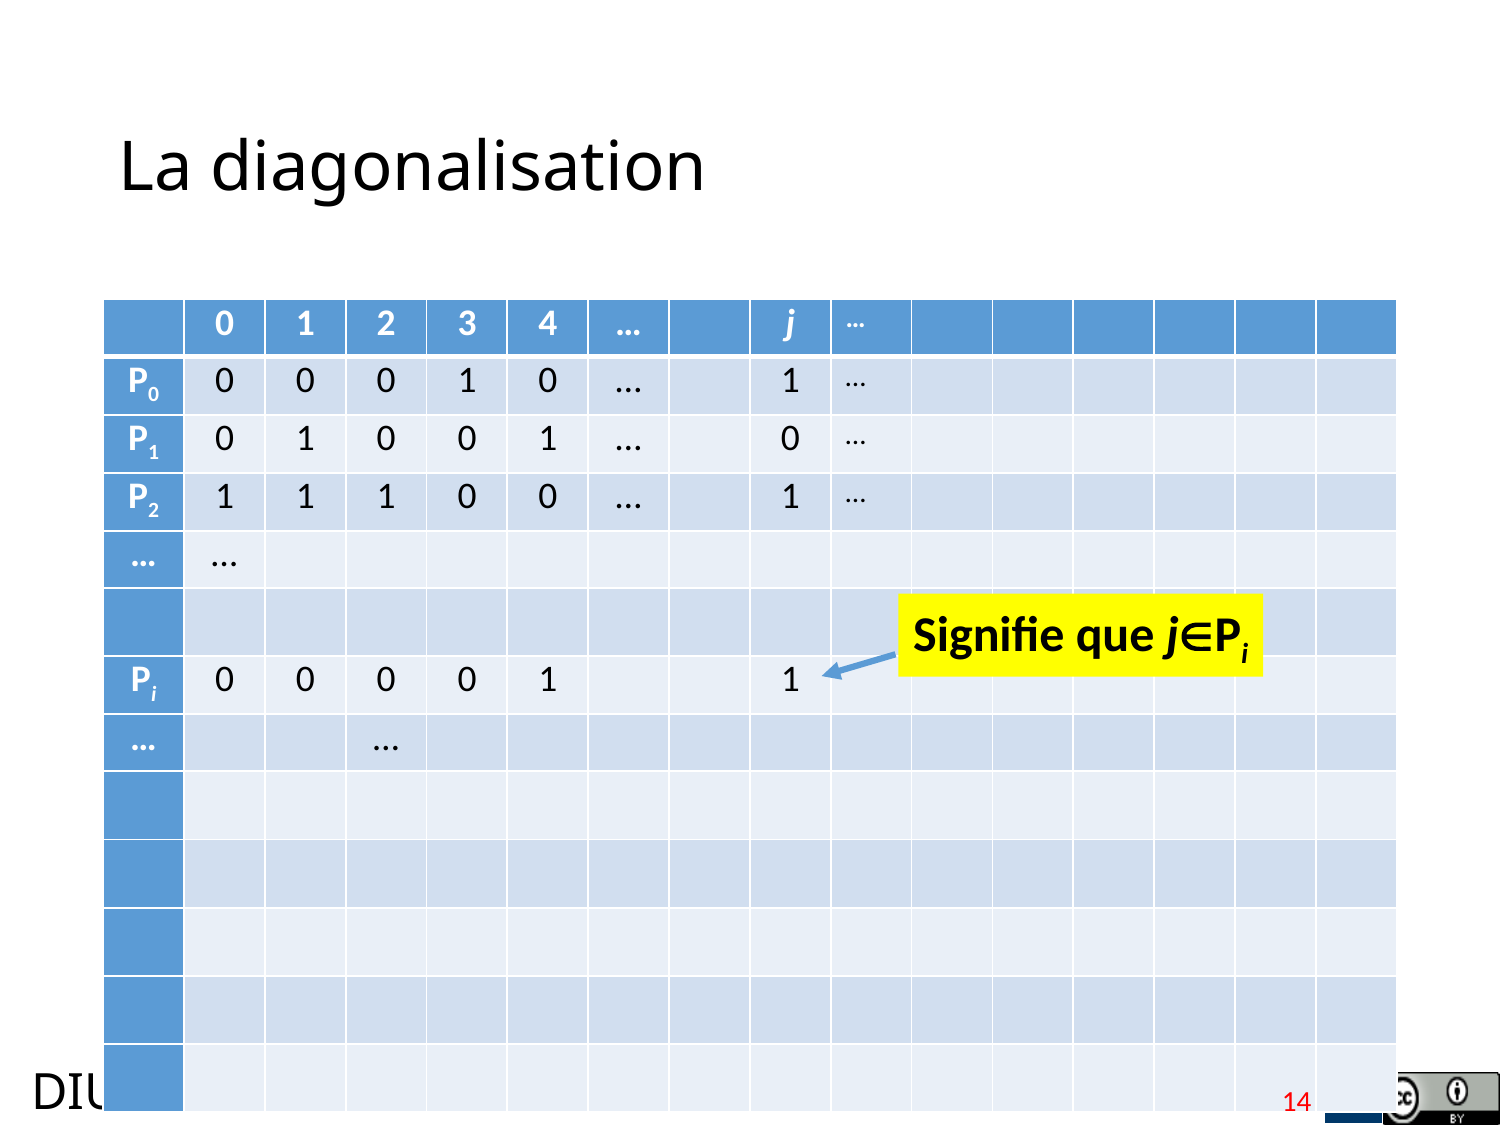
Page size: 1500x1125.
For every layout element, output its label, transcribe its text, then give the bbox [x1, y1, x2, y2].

table_cell [1155, 474, 1234, 530]
table_cell [508, 909, 587, 975]
table_cell 0 [751, 416, 830, 472]
table_cell [1236, 416, 1315, 472]
table_cell 1 [751, 657, 830, 713]
table_cell [670, 715, 749, 770]
table_cell [993, 977, 1072, 1043]
table_cell [1317, 589, 1396, 655]
table_cell [347, 840, 426, 907]
table_cell [266, 715, 345, 770]
table_cell [1155, 416, 1234, 472]
table_cell [508, 977, 587, 1043]
table_cell [1236, 772, 1315, 839]
table_header [1074, 300, 1153, 354]
table_cell [1155, 589, 1234, 593]
table_cell [670, 840, 749, 907]
table_cell [185, 715, 264, 770]
table_cell [1074, 1045, 1153, 1111]
table_cell [347, 532, 426, 587]
table_cell [1317, 474, 1396, 530]
table_header 1 [266, 300, 345, 354]
table_cell [1236, 715, 1315, 770]
table_cell 0 [427, 657, 506, 713]
table_cell [912, 474, 992, 530]
table_cell [589, 532, 668, 587]
table_cell [912, 977, 992, 1043]
table_cell [589, 589, 668, 655]
table_cell [1317, 977, 1396, 1043]
table_cell [508, 772, 587, 839]
table_cell [266, 589, 345, 655]
table_cell 0 [427, 474, 506, 530]
table_cell … [104, 532, 183, 587]
table_cell [1074, 589, 1153, 593]
table_cell 1 [751, 359, 830, 414]
table_cell [670, 909, 749, 975]
table_cell [832, 589, 911, 655]
table_header j [751, 300, 830, 354]
table_cell … [832, 359, 911, 414]
table_cell [832, 1045, 911, 1111]
table_cell [993, 909, 1072, 975]
table_cell Pi [104, 657, 183, 713]
table_cell [1074, 359, 1153, 414]
table_cell [1155, 909, 1234, 975]
table_cell [670, 532, 749, 587]
table_cell 1 [427, 359, 506, 414]
table_cell 1 [751, 474, 830, 530]
table_cell [1317, 657, 1396, 713]
table_cell [670, 772, 749, 839]
picture [1327, 1113, 1382, 1123]
table_cell [104, 909, 183, 975]
table_cell [751, 532, 830, 587]
table_cell [1155, 840, 1234, 907]
table_cell 1 [347, 474, 426, 530]
table_cell [347, 1045, 426, 1111]
table_cell [589, 977, 668, 1043]
table_cell 0 [185, 359, 264, 414]
table_cell [912, 715, 992, 770]
table_cell [993, 840, 1072, 907]
table_cell [993, 416, 1072, 472]
table_cell … [589, 474, 668, 530]
table_cell [1236, 589, 1315, 655]
table_cell [1317, 532, 1396, 587]
table_header [104, 300, 183, 354]
table_cell [1074, 677, 1153, 713]
table_cell [589, 840, 668, 907]
table_cell [427, 772, 506, 839]
table_cell [670, 589, 749, 655]
table_cell [266, 909, 345, 975]
table_cell 1 [508, 657, 587, 713]
table_cell … [589, 416, 668, 472]
table_cell [427, 715, 506, 770]
table_cell [185, 1045, 264, 1111]
table_cell [1236, 359, 1315, 414]
table_cell 0 [185, 657, 264, 713]
table_cell 1 [266, 416, 345, 472]
table_cell [751, 977, 830, 1043]
table_cell P2 [104, 474, 183, 530]
table_cell [104, 977, 183, 1043]
table_cell [912, 532, 992, 587]
table_cell [751, 715, 830, 770]
table_cell [1236, 532, 1315, 587]
text_box Signifie que jPi [898, 593, 1264, 677]
table_cell [912, 909, 992, 975]
table_cell [832, 977, 911, 1043]
table_header 2 [347, 300, 426, 354]
table_cell [1155, 977, 1234, 1043]
table_cell [912, 359, 992, 414]
table_cell [185, 589, 264, 655]
table_header [993, 300, 1072, 354]
table_cell [427, 589, 506, 655]
table_header … [832, 300, 911, 354]
table_cell [912, 772, 992, 839]
table_cell [1236, 657, 1315, 713]
table_cell [832, 772, 911, 839]
table_cell [751, 909, 830, 975]
table_cell [1317, 359, 1396, 414]
table_cell [751, 840, 830, 907]
table_cell [589, 772, 668, 839]
table_cell … [832, 474, 911, 530]
table_cell 0 [347, 657, 426, 713]
table_header [1155, 300, 1234, 354]
table_cell [670, 416, 749, 472]
table_cell [347, 909, 426, 975]
slide_number <numéro> [1240, 1070, 1327, 1125]
table_cell [589, 1045, 668, 1111]
picture [1383, 1072, 1500, 1125]
table_cell [508, 715, 587, 770]
table_cell [993, 474, 1072, 530]
table_cell 0 [266, 359, 345, 414]
table_cell [1155, 677, 1234, 713]
table_cell [427, 1045, 506, 1111]
table_cell [185, 772, 264, 839]
table_cell [508, 1045, 587, 1111]
table_cell [1317, 1045, 1396, 1111]
table_cell [1236, 909, 1315, 975]
table_cell 0 [266, 657, 345, 713]
table_cell [185, 909, 264, 975]
table_cell [1074, 474, 1153, 530]
table_header 0 [185, 300, 264, 354]
table_cell [427, 977, 506, 1043]
table_cell 1 [508, 416, 587, 472]
table_cell [670, 977, 749, 1043]
table_cell [1155, 532, 1234, 587]
table_cell [1155, 1045, 1234, 1111]
table_cell 1 [185, 474, 264, 530]
table_cell [508, 532, 587, 587]
table_cell [427, 840, 506, 907]
table_cell [1074, 416, 1153, 472]
table_cell [508, 589, 587, 655]
table_cell [589, 715, 668, 770]
title La diagonalisation [103, 59, 1397, 278]
table_cell [993, 772, 1072, 839]
table_cell [1155, 772, 1234, 839]
table_cell [993, 532, 1072, 587]
table_cell [1074, 977, 1153, 1043]
table_cell [427, 532, 506, 587]
table_cell [266, 977, 345, 1043]
table_header [912, 300, 992, 354]
table_cell [1074, 532, 1153, 587]
table_cell [832, 715, 911, 770]
table_cell [912, 840, 992, 907]
table_cell [347, 772, 426, 839]
table_cell [912, 1045, 992, 1111]
table_cell [751, 772, 830, 839]
table_cell … [104, 715, 183, 770]
table_cell [993, 1045, 1072, 1111]
table_cell [993, 677, 1072, 713]
table_cell [1317, 909, 1396, 975]
table_cell … [832, 416, 911, 472]
table_cell [1236, 977, 1315, 1043]
table_header 4 [508, 300, 587, 354]
table_cell [832, 657, 871, 667]
table_cell 0 [508, 474, 587, 530]
table_header … [589, 300, 668, 354]
table_cell … [185, 532, 264, 587]
table_cell [1236, 840, 1315, 907]
table_cell [751, 1045, 830, 1111]
table_header 3 [427, 300, 506, 354]
table_cell [993, 715, 1072, 770]
table_cell … [347, 715, 426, 770]
table_cell [1074, 715, 1153, 770]
table_cell [912, 416, 992, 472]
table_cell 0 [347, 359, 426, 414]
table_cell [347, 589, 426, 655]
table_cell 0 [185, 416, 264, 472]
table_cell 0 [508, 359, 587, 414]
table_cell [1074, 772, 1153, 839]
table_cell [266, 840, 345, 907]
table_cell [1155, 359, 1234, 414]
table_cell [1317, 715, 1396, 770]
table_cell [993, 359, 1072, 414]
table_cell [751, 589, 830, 655]
table_cell [104, 840, 183, 907]
table_cell 0 [347, 416, 426, 472]
table_cell [832, 532, 911, 587]
table_cell [589, 909, 668, 975]
table_cell [427, 909, 506, 975]
table_cell [1155, 715, 1234, 770]
table_cell [1317, 840, 1396, 907]
table_cell [1074, 840, 1153, 907]
table_cell [266, 532, 345, 587]
table_cell 1 [266, 474, 345, 530]
table_cell [832, 840, 911, 907]
table_cell [104, 772, 183, 839]
table_cell [670, 359, 749, 414]
table_cell [832, 909, 911, 975]
table_cell [670, 657, 749, 713]
table_cell [1074, 909, 1153, 975]
table_cell [589, 657, 668, 713]
table_cell [832, 657, 911, 713]
table_cell [185, 840, 264, 907]
table_cell [104, 1045, 183, 1111]
table_header [670, 300, 749, 354]
table_cell [670, 1045, 749, 1111]
table_cell [1236, 474, 1315, 530]
table_cell [508, 840, 587, 907]
table_header [1236, 300, 1315, 354]
table_cell [185, 977, 264, 1043]
table_cell … [589, 359, 668, 414]
table_cell [1317, 416, 1396, 472]
table_cell [1236, 1045, 1315, 1111]
table_cell P0 [104, 359, 183, 414]
table_cell [993, 589, 1072, 593]
table_cell [670, 474, 749, 530]
table_cell P1 [104, 416, 183, 472]
table_cell [104, 589, 183, 655]
table_cell [266, 772, 345, 839]
table_cell 0 [427, 416, 506, 472]
table_cell [266, 1045, 345, 1111]
table_cell [347, 977, 426, 1043]
table_cell [1317, 772, 1396, 839]
table_cell [912, 677, 992, 713]
table_cell [912, 589, 992, 593]
table_header [1317, 300, 1396, 354]
